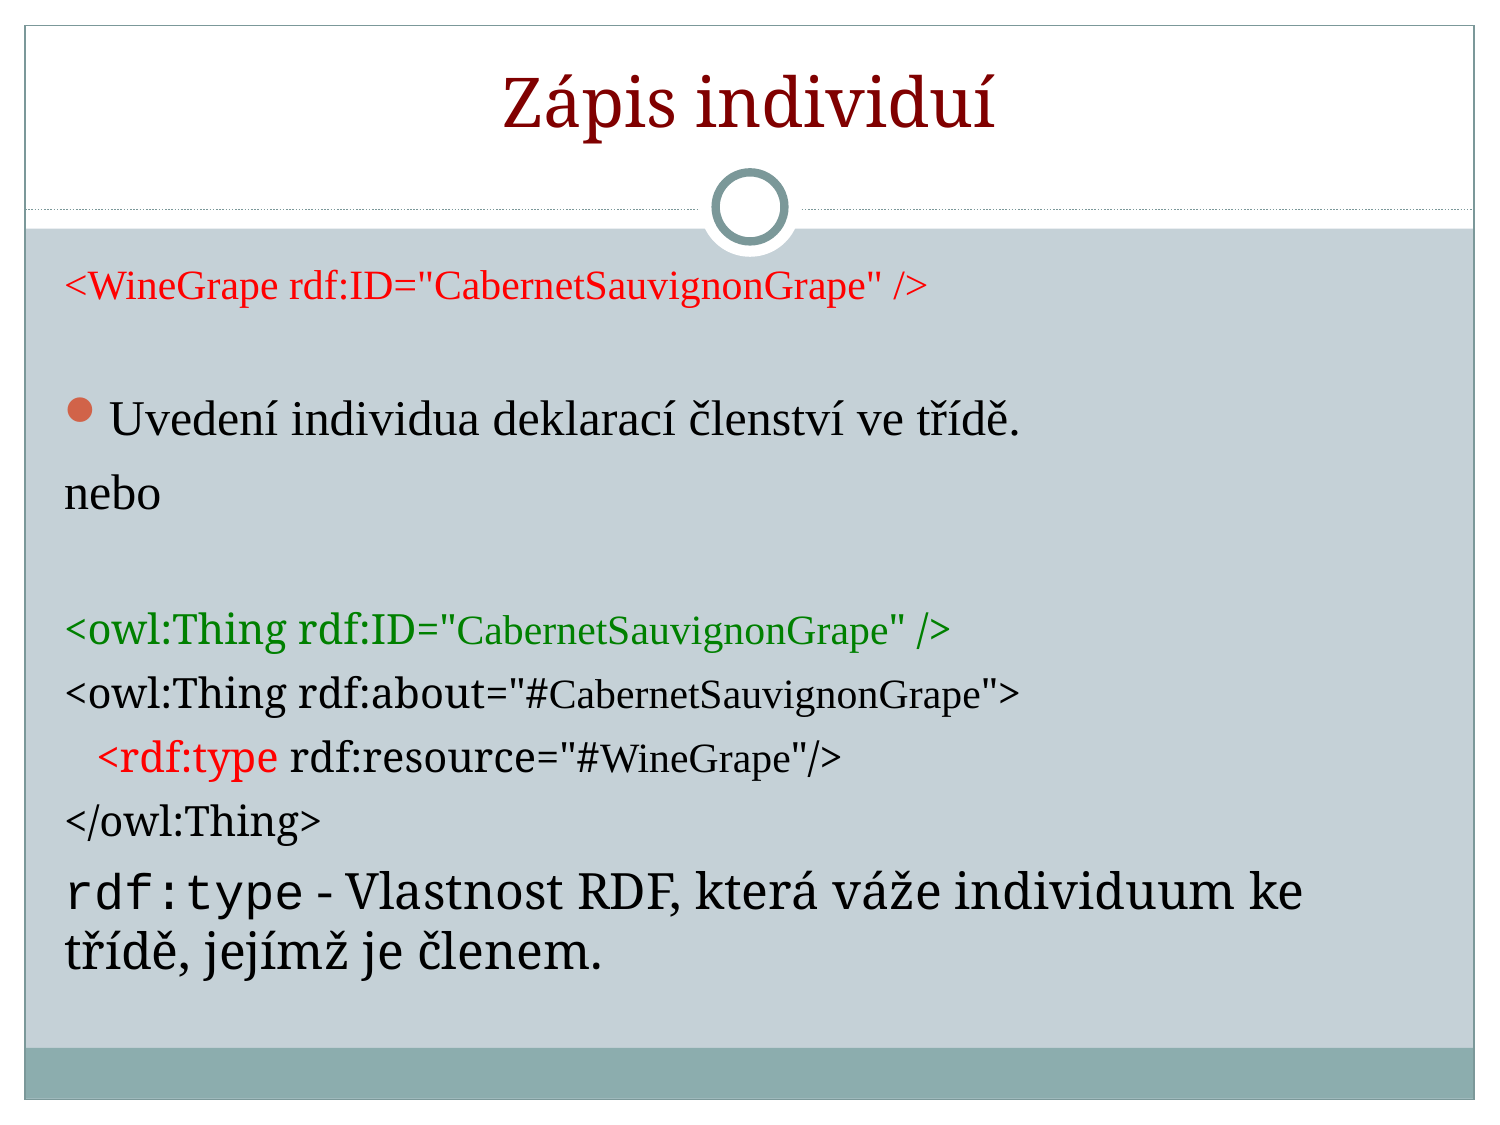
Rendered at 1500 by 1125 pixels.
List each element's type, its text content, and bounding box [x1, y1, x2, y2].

title Zápis individuí [49, 37, 1450, 163]
list <WineGrape rdf:ID="CabernetSauvignonGrape" /> Uvedení individua deklarací členství ve třídě. nebo <owl:Thing rdf:ID="CabernetSauvignonGrape" /> <owl:Thing rdf:about="#CabernetSauvignonGrape"> <rdf:type rdf:resource="#WineGrape"/> </owl:Thing> rdf:type - Vlastnost RDF, která váže individuum ke třídě, jejímž je členem. [49, 249, 1450, 1052]
